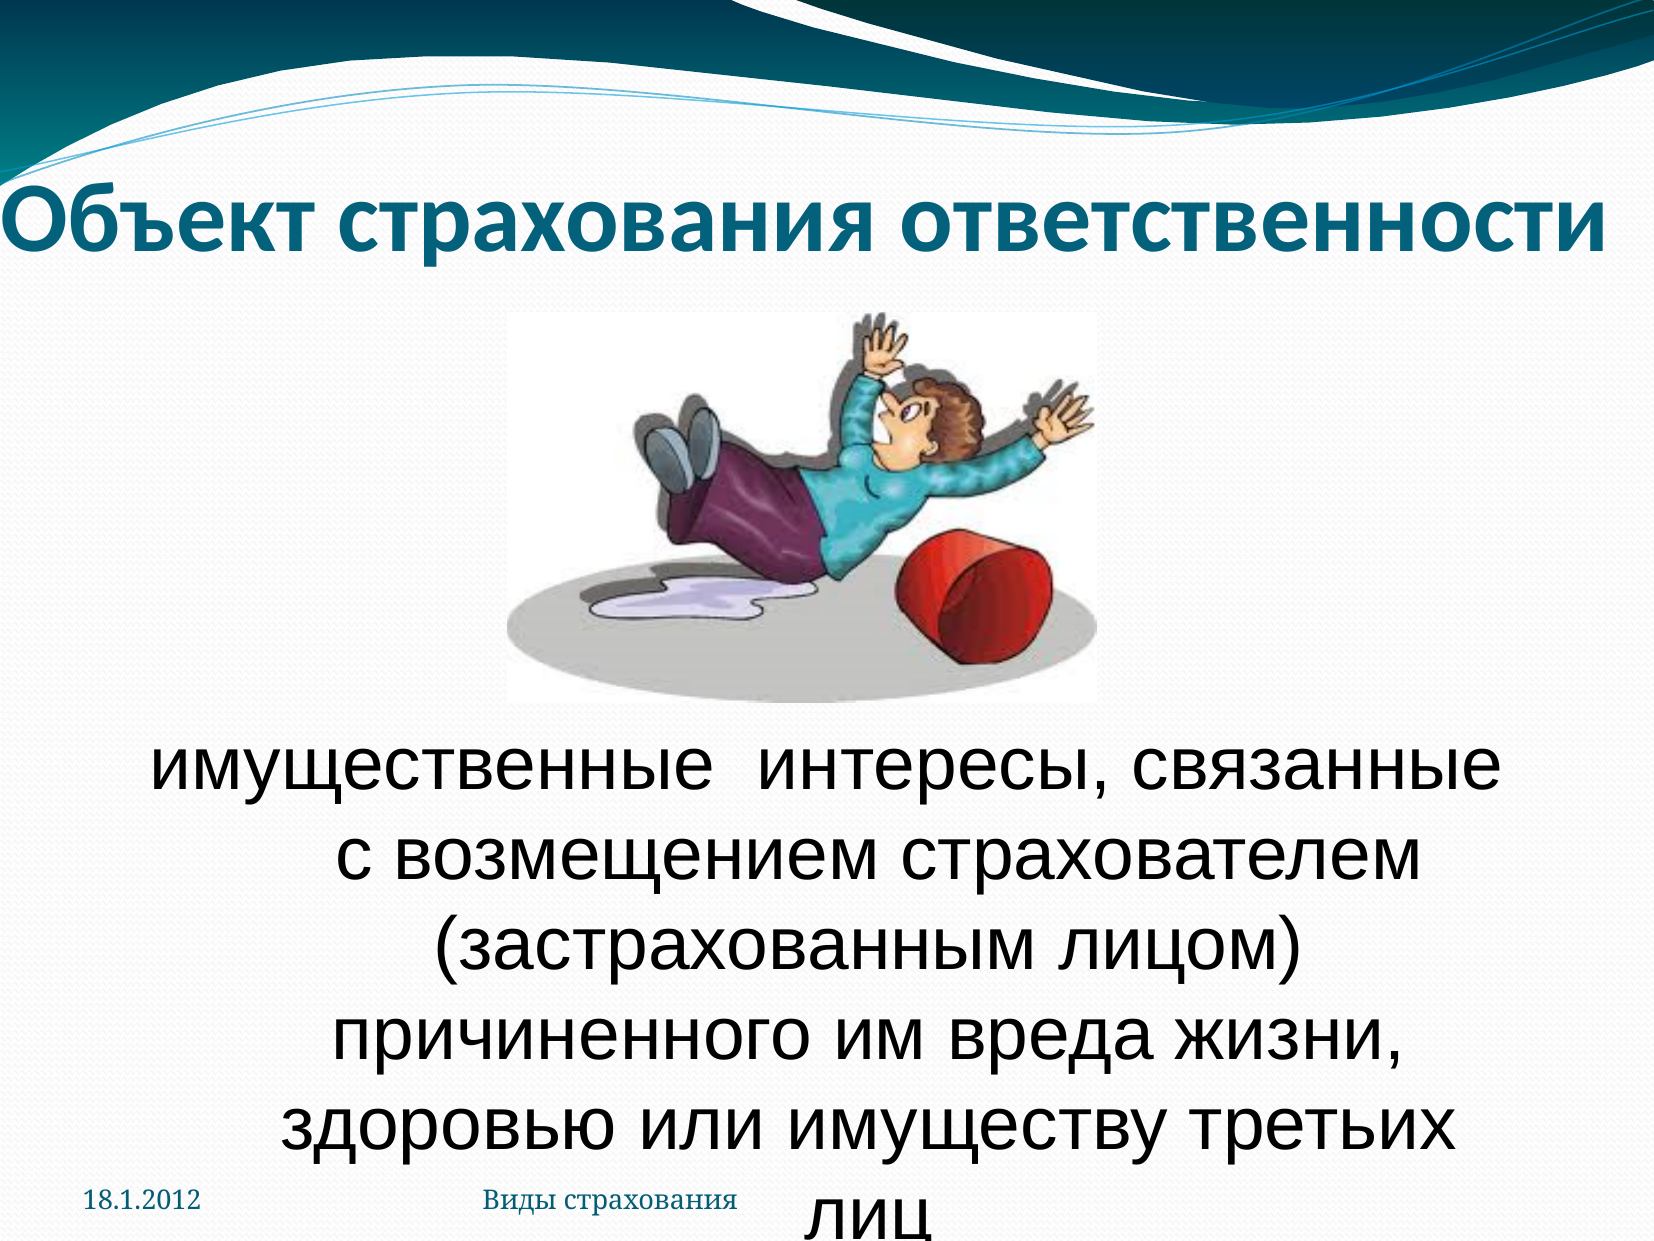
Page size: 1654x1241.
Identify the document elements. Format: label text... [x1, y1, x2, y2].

text_box Виды страхования [482, 1149, 1089, 1216]
title Oбъект страхования ответственности [0, 64, 1654, 272]
picture [507, 312, 1097, 703]
text_box 18.1.2012 [82, 1149, 469, 1216]
list имущественные интересы, связанные с возмещением страхователем (застрахованным лицом) причиненного им вреда жизни, здоровью или имуществу третьих лиц [129, 596, 1524, 1178]
